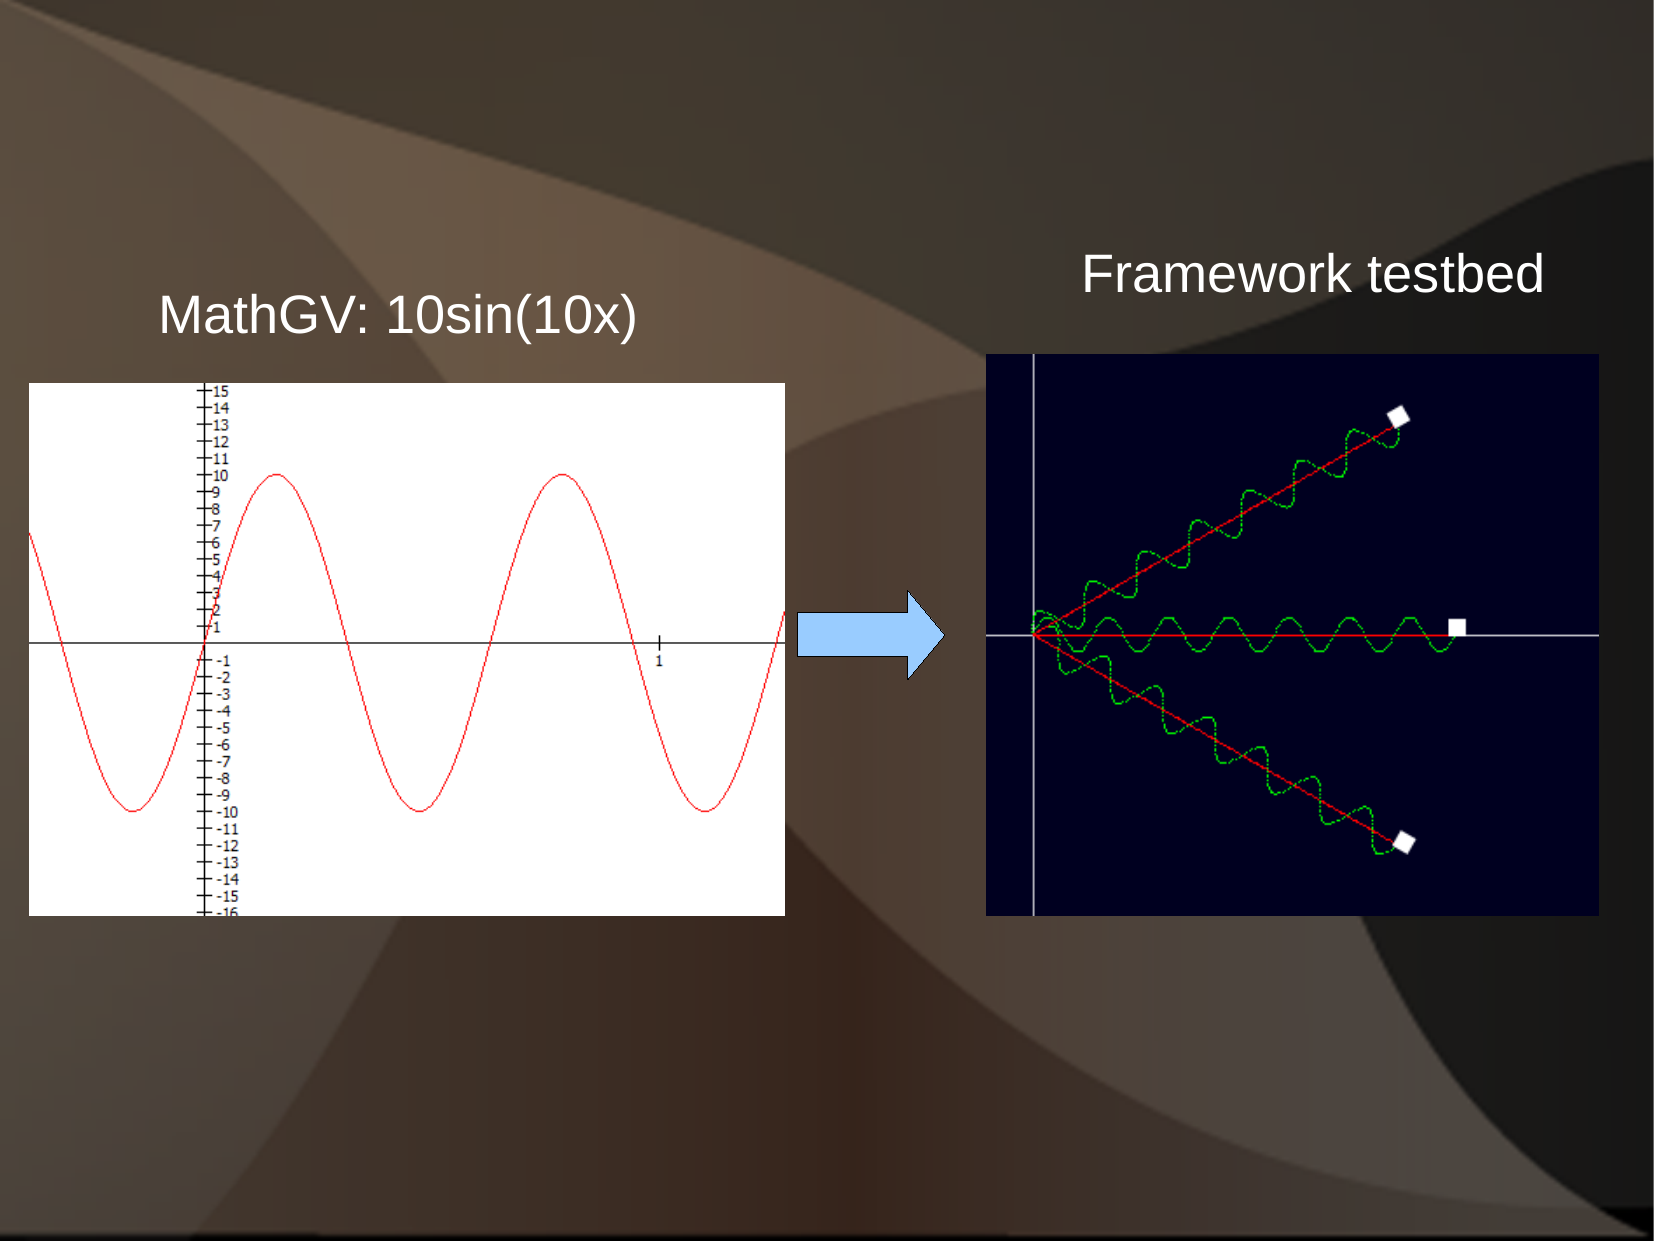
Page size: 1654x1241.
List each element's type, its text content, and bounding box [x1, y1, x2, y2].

chart [785, 602, 892, 662]
text_box Framework testbed [1033, 236, 1595, 325]
text_box MathGV: 10sin(10x) [88, 277, 709, 355]
picture [0, 0, 1654, 1241]
text_box [797, 590, 945, 680]
